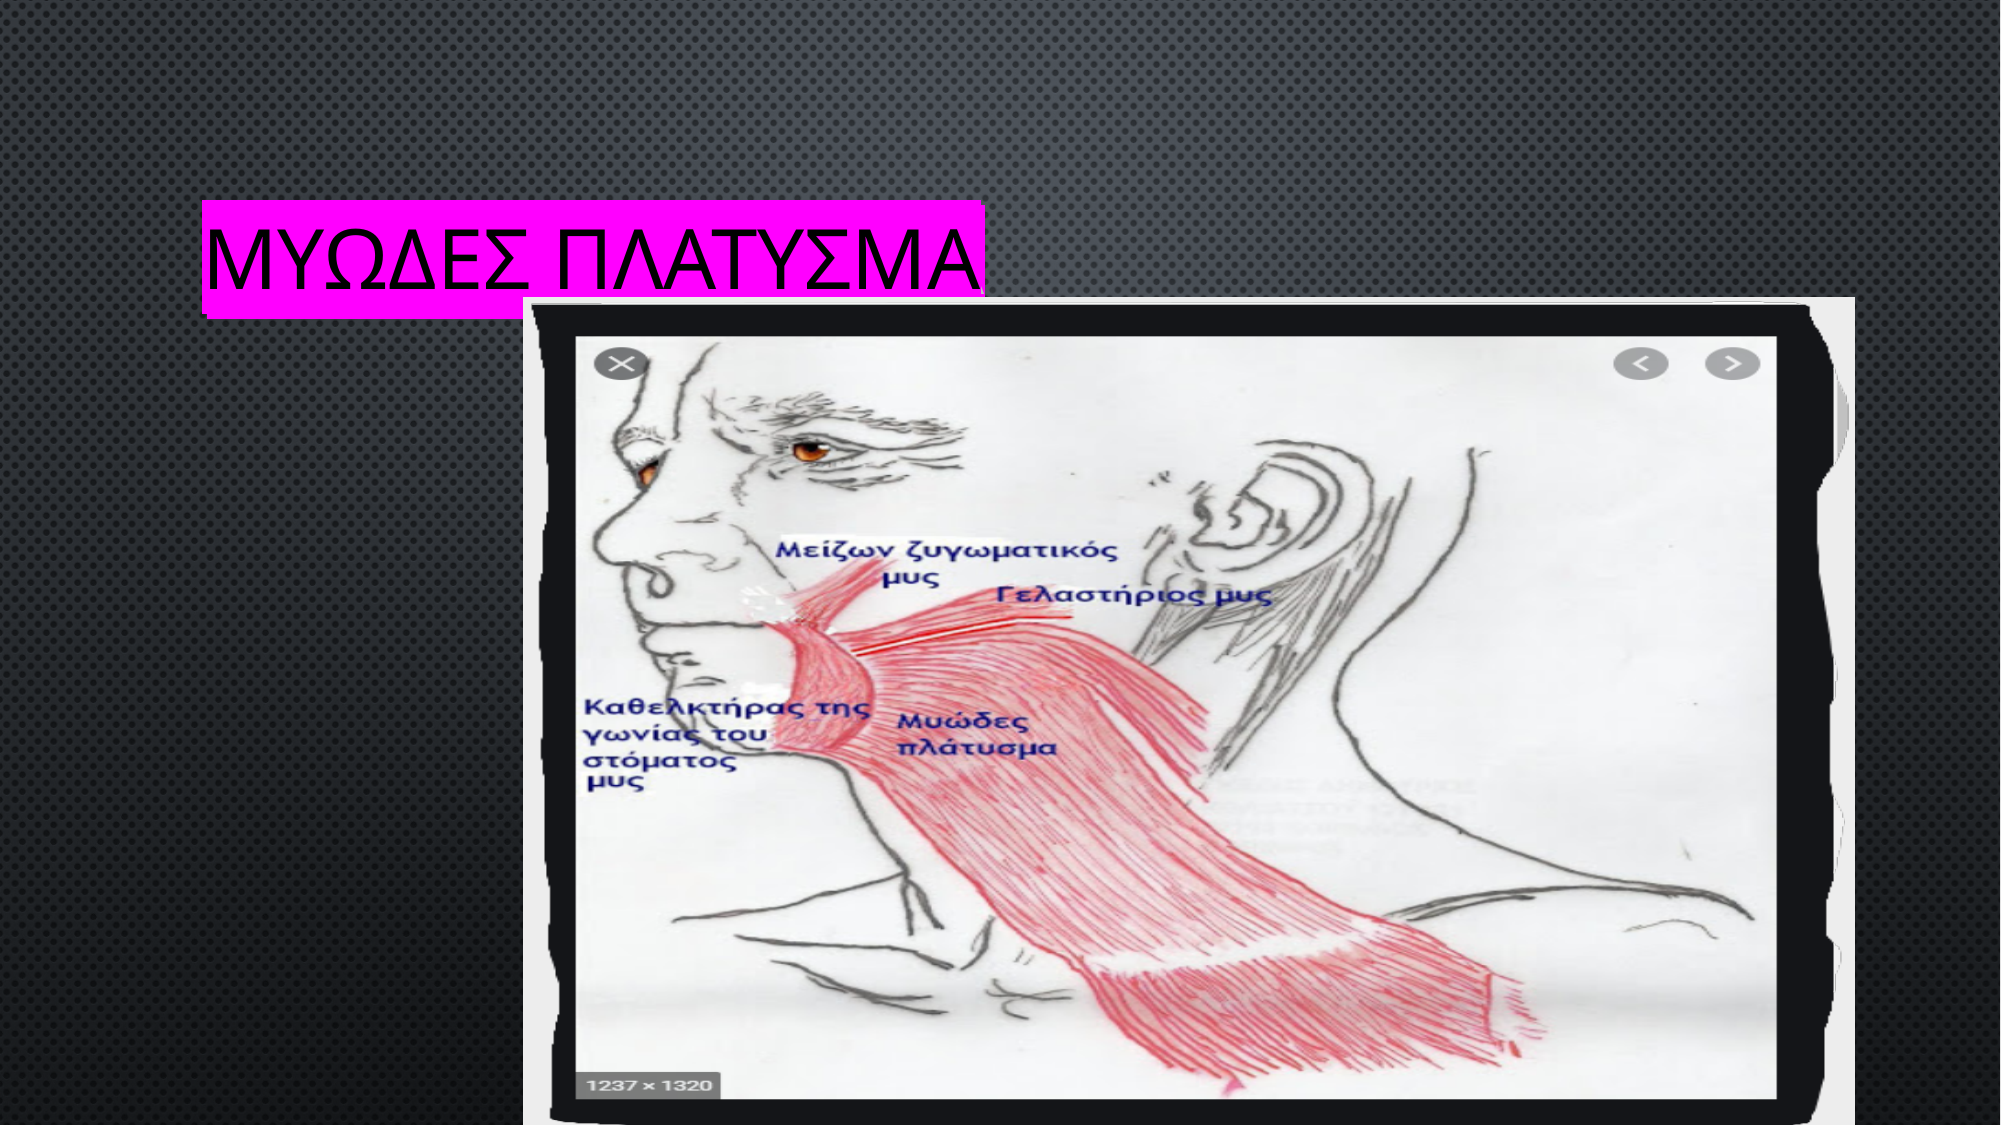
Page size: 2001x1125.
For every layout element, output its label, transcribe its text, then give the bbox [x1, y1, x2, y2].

title ΜΥΩΔΕΣ ΠΛΑΤΥΣΜΑ [187, 99, 1237, 413]
picture [523, 296, 1856, 1125]
